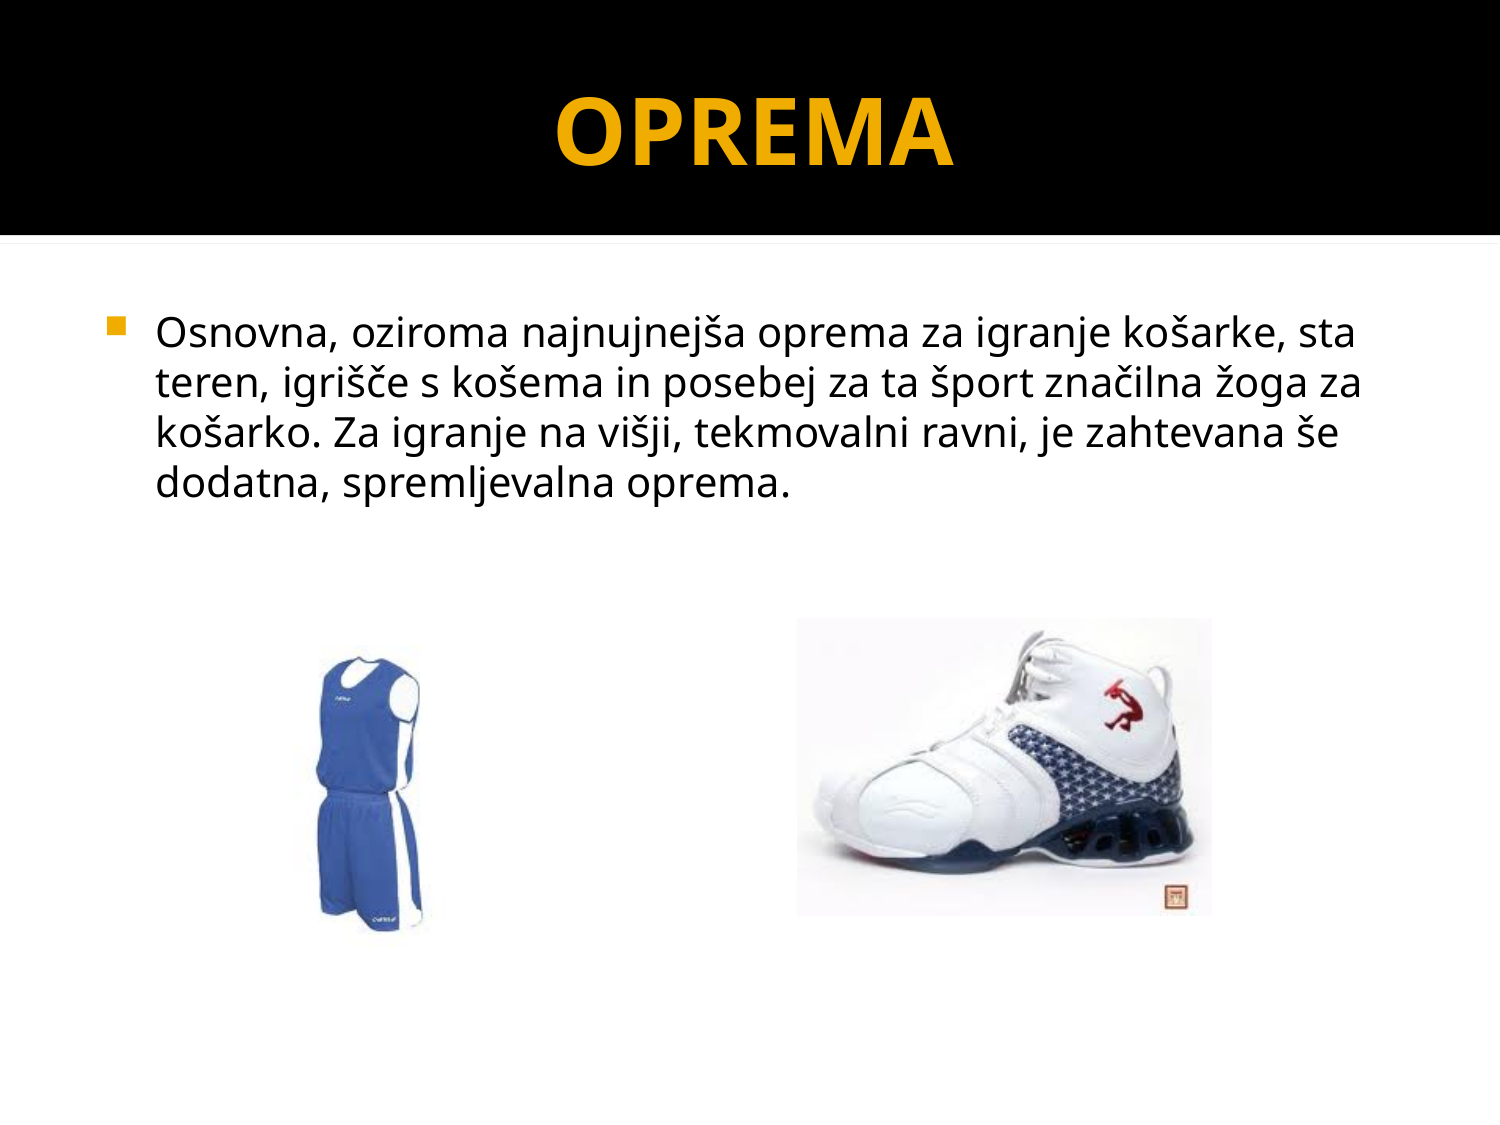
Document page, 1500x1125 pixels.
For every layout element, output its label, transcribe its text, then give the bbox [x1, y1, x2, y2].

picture [194, 621, 547, 974]
list Osnovna, oziroma najnujnejša oprema za igranje košarke, sta teren, igrišče s košema in posebej za ta šport značilna žoga za košarko. Za igranje na višji, tekmovalni ravni, je zahtevana še dodatna, spremljevalna oprema. [75, 291, 1425, 1050]
picture [797, 618, 1212, 916]
title OPREMA [75, 25, 1425, 231]
